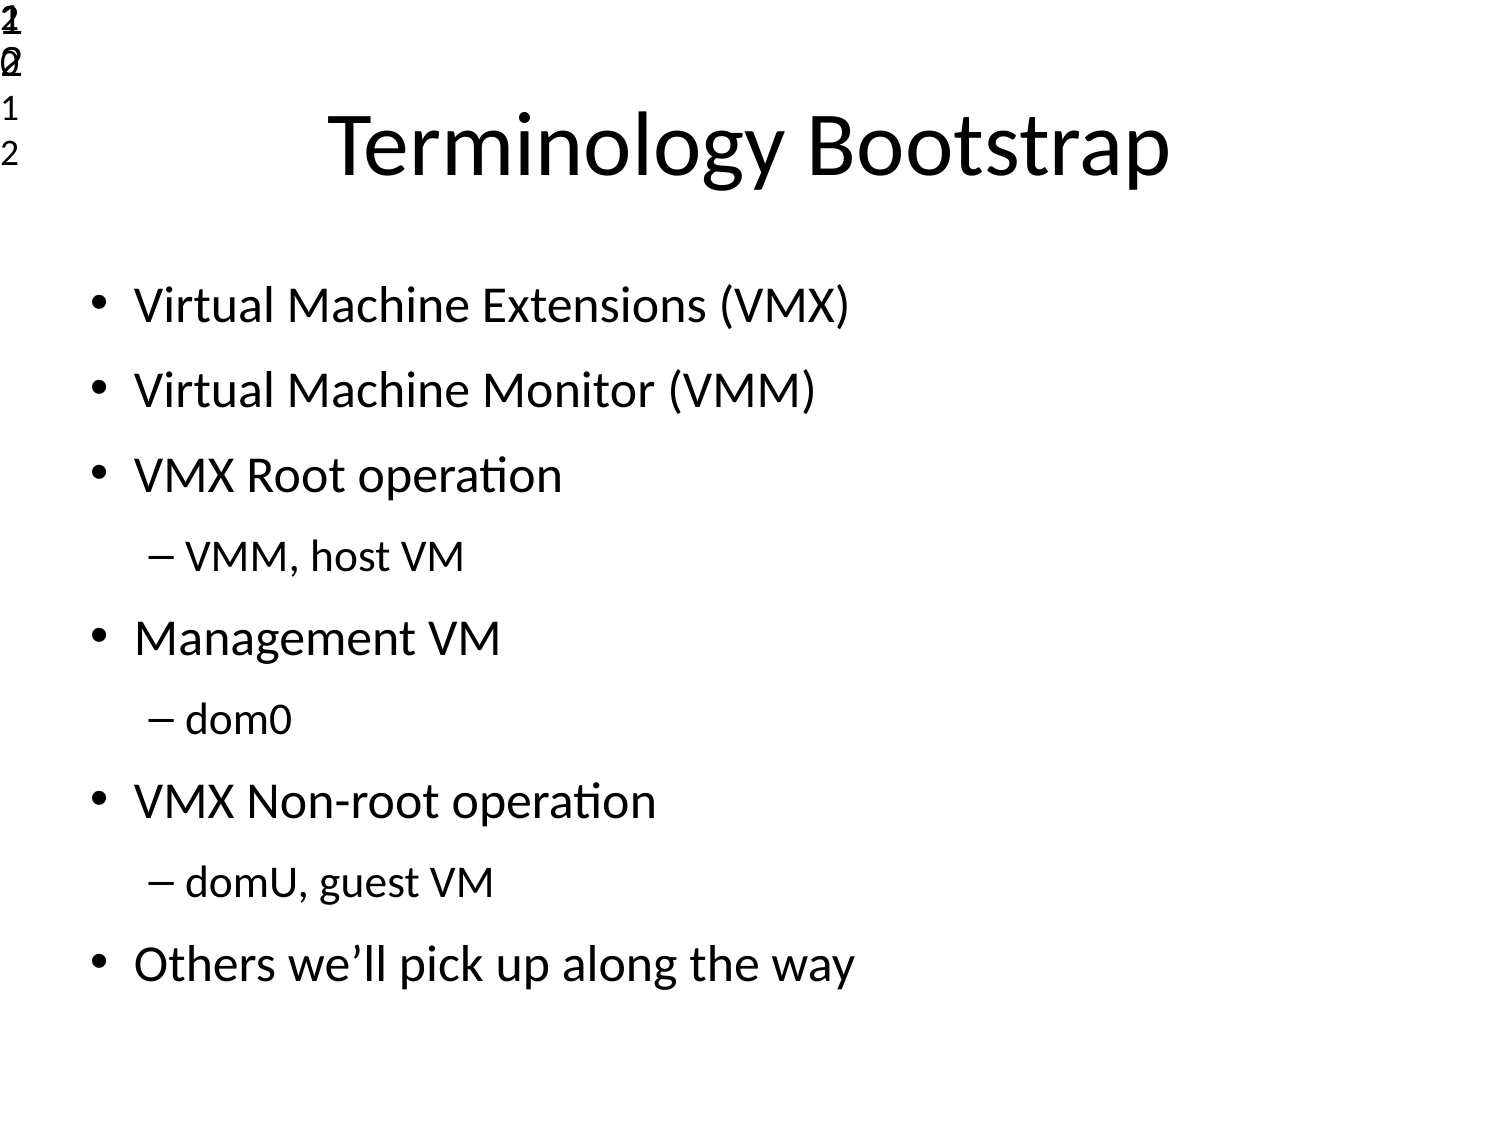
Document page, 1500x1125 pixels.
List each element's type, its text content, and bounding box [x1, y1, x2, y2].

list Virtual Machine Extensions (VMX) Virtual Machine Monitor (VMM) VMX Root operation VMM, host VM Management VM dom0 VMX Non-root operation domU, guest VM Others we’ll pick up along the way [75, 262, 1425, 1005]
title Terminology Bootstrap [75, 45, 1425, 233]
